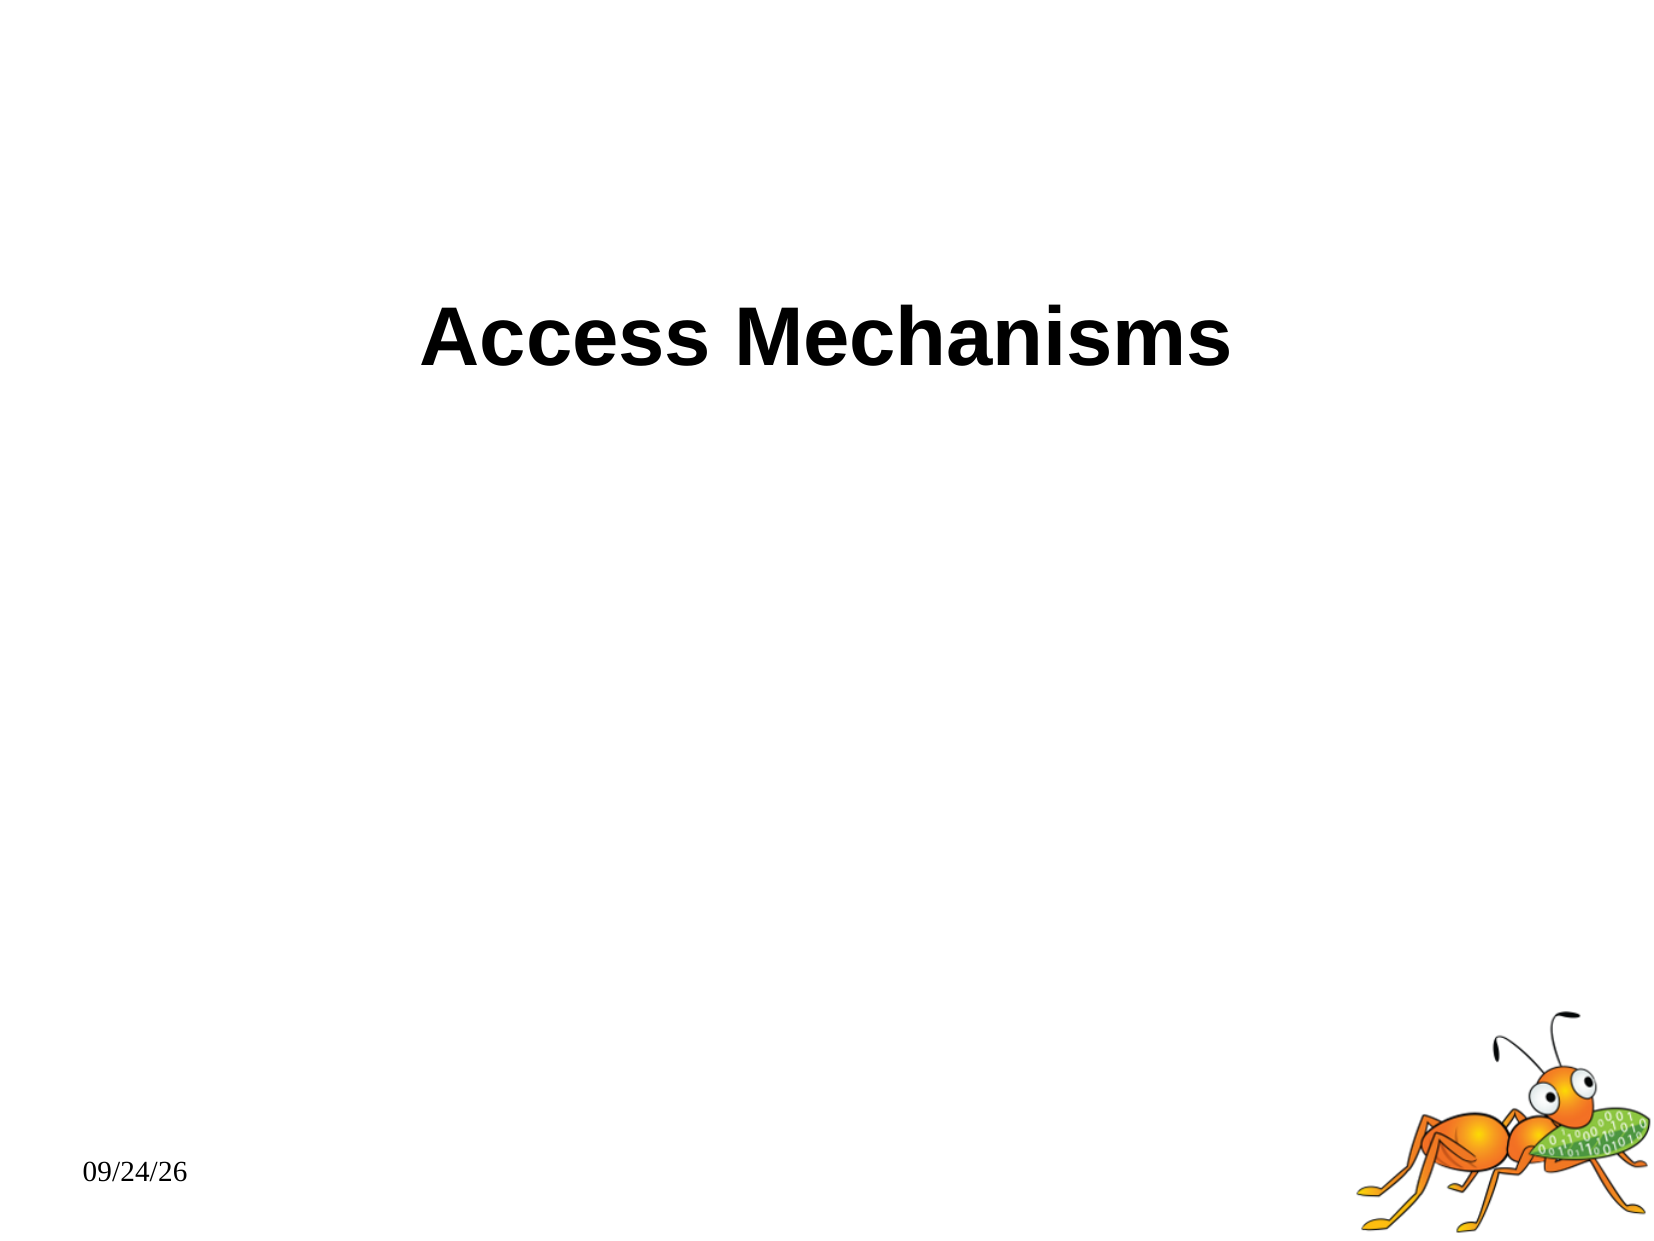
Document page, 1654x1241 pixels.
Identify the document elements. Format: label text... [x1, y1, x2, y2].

list Access Mechanisms [82, 290, 1571, 1010]
picture [1353, 1009, 1654, 1235]
